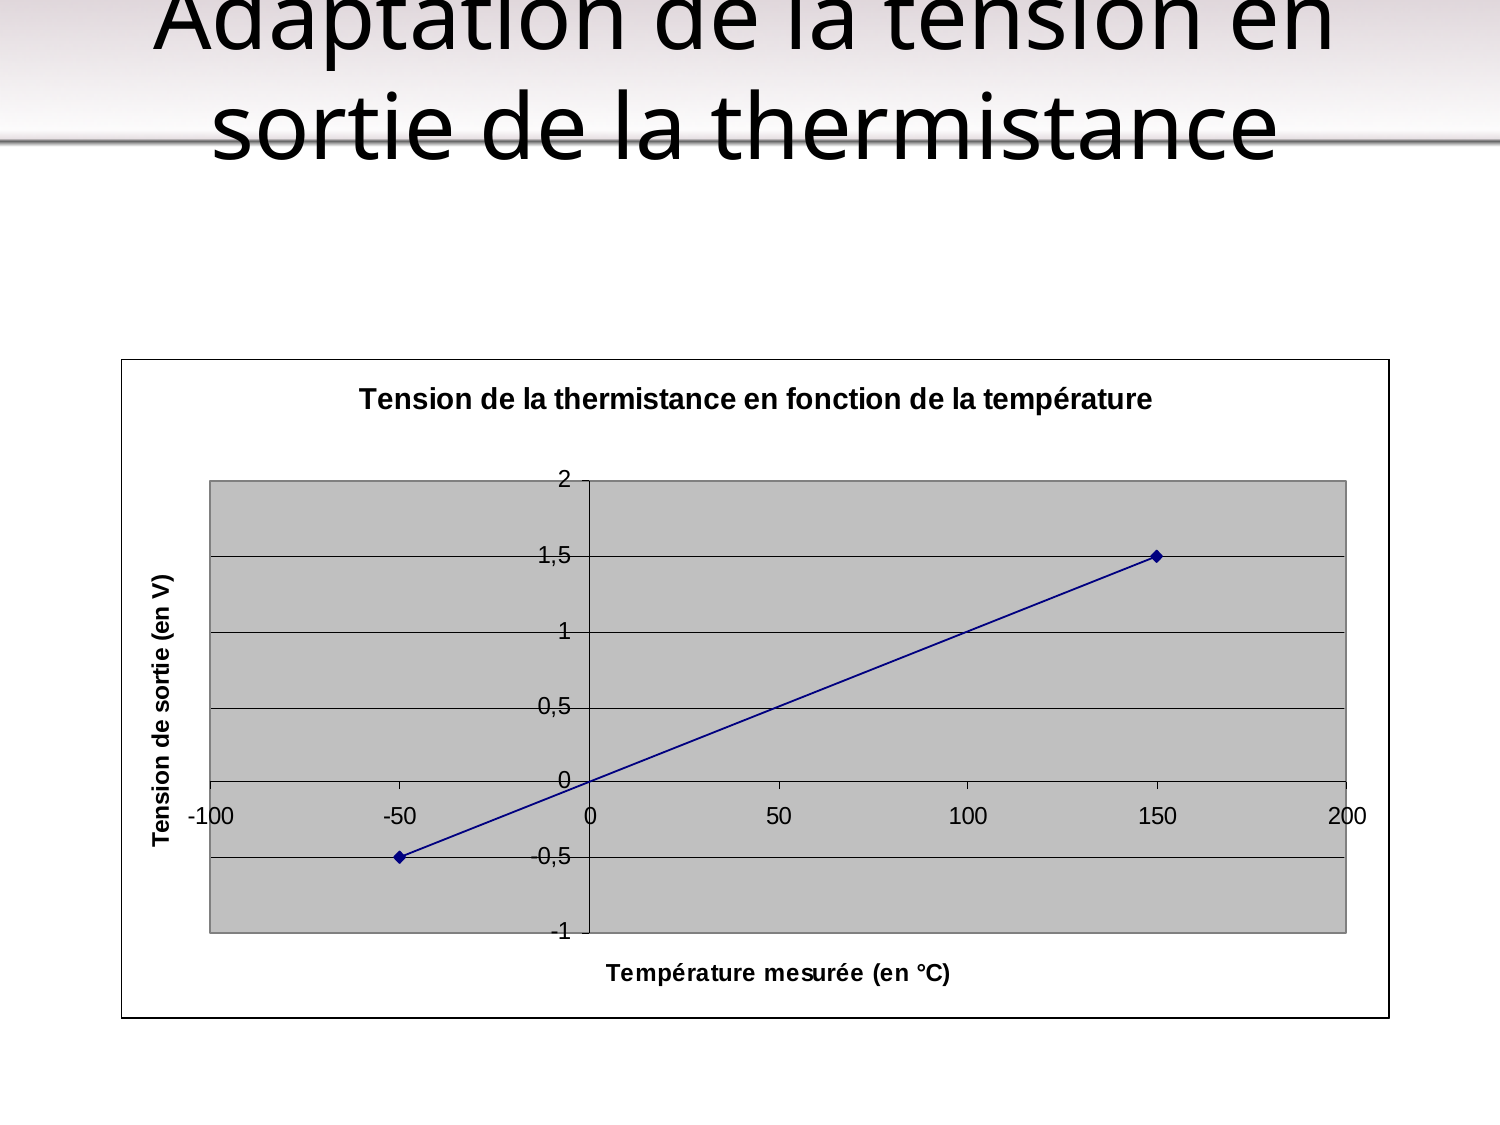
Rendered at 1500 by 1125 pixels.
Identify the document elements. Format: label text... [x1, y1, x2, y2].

title Adaptation de la tension en sortie de la thermistance [13, 0, 1479, 186]
picture [0, 0, 1500, 1111]
